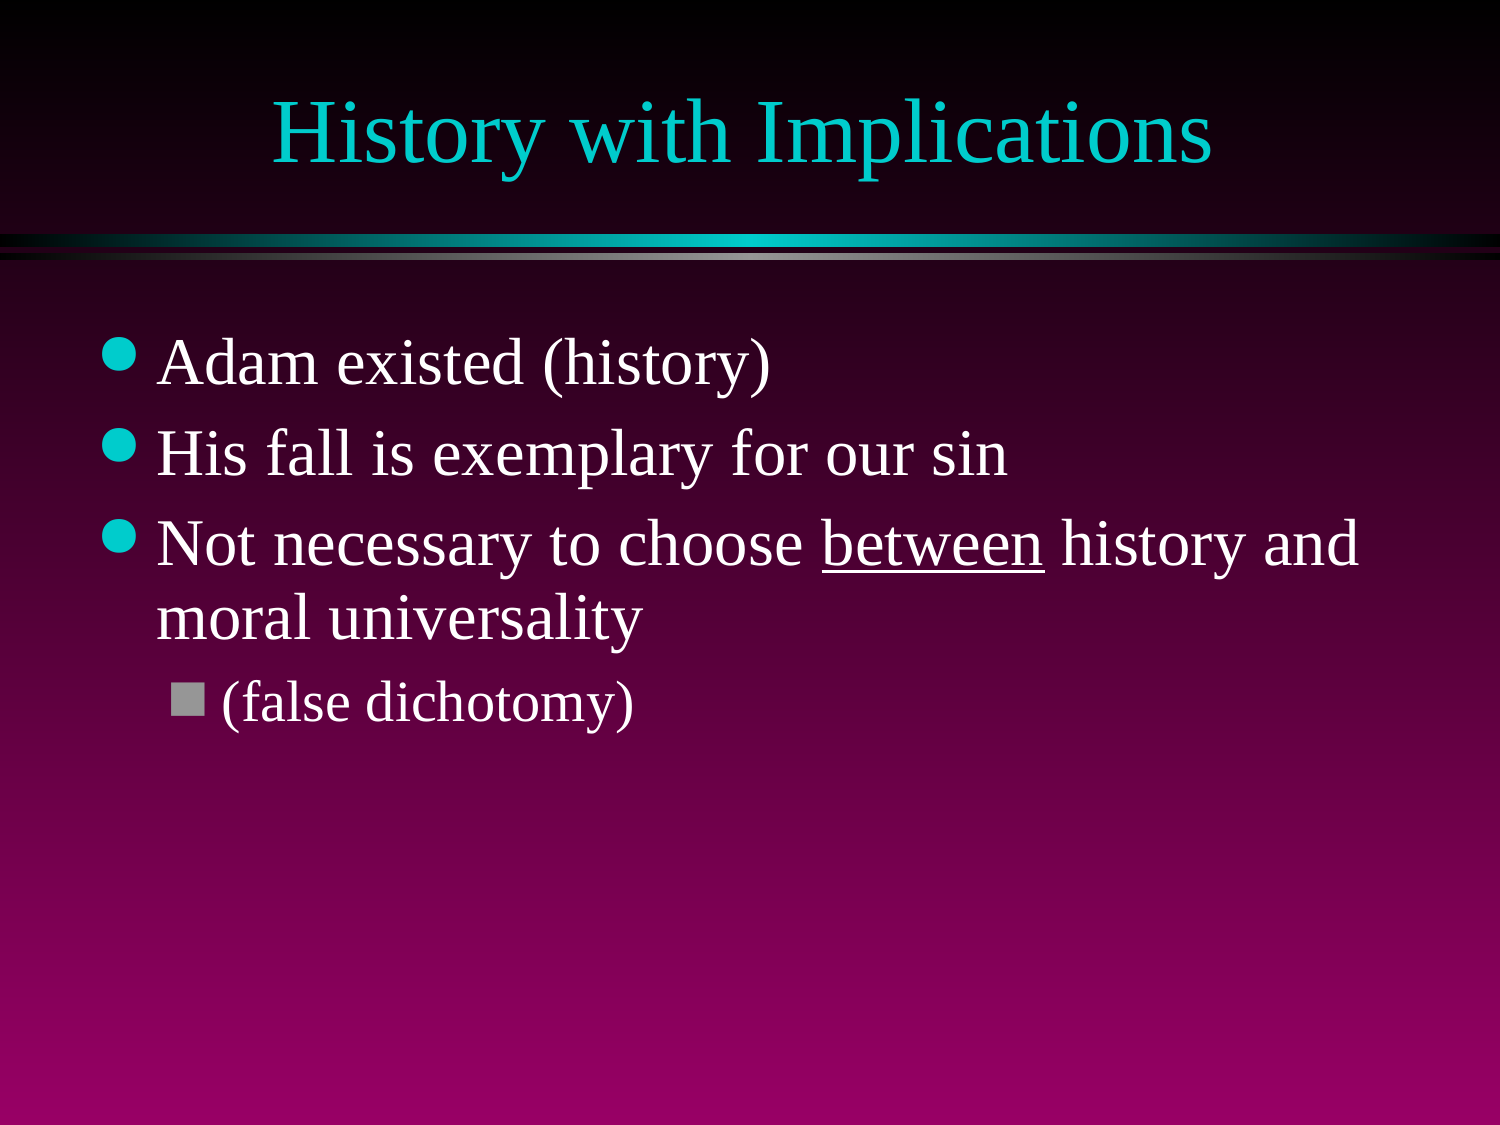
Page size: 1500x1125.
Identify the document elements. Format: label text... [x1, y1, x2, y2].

list Adam existed (history) His fall is exemplary for our sin Not necessary to choose between history and moral universality (false dichotomy) [99, 324, 1388, 1068]
title History with Implications [99, 37, 1388, 225]
